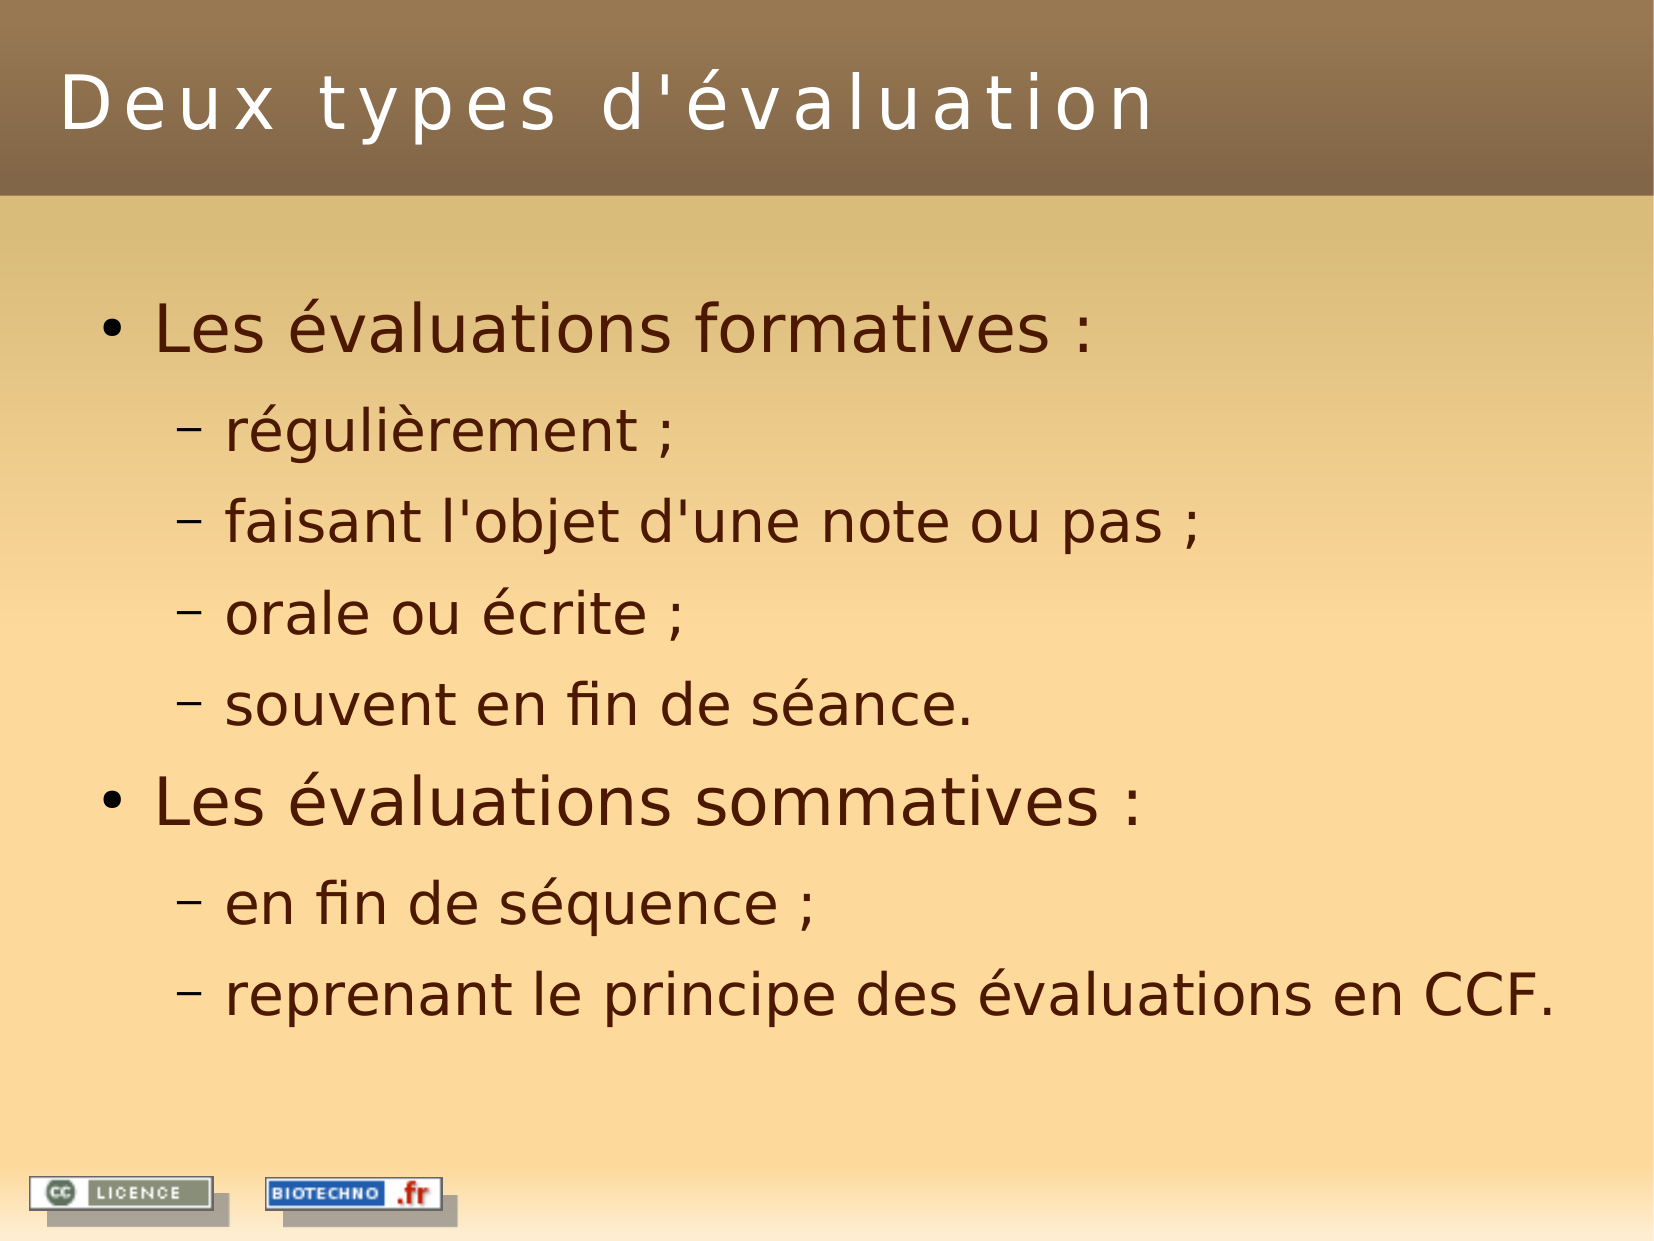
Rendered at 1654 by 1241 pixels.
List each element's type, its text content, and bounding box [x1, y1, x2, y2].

list Les évaluations formatives : régulièrement ; faisant l'objet d'une note ou pas ; orale ou écrite ; souvent en fin de séance. Les évaluations sommatives : en fin de séquence ; reprenant le principe des évaluations en CCF. [82, 290, 1571, 1109]
title Deux types d'évaluation [59, 29, 1595, 178]
picture [0, 0, 1654, 1241]
